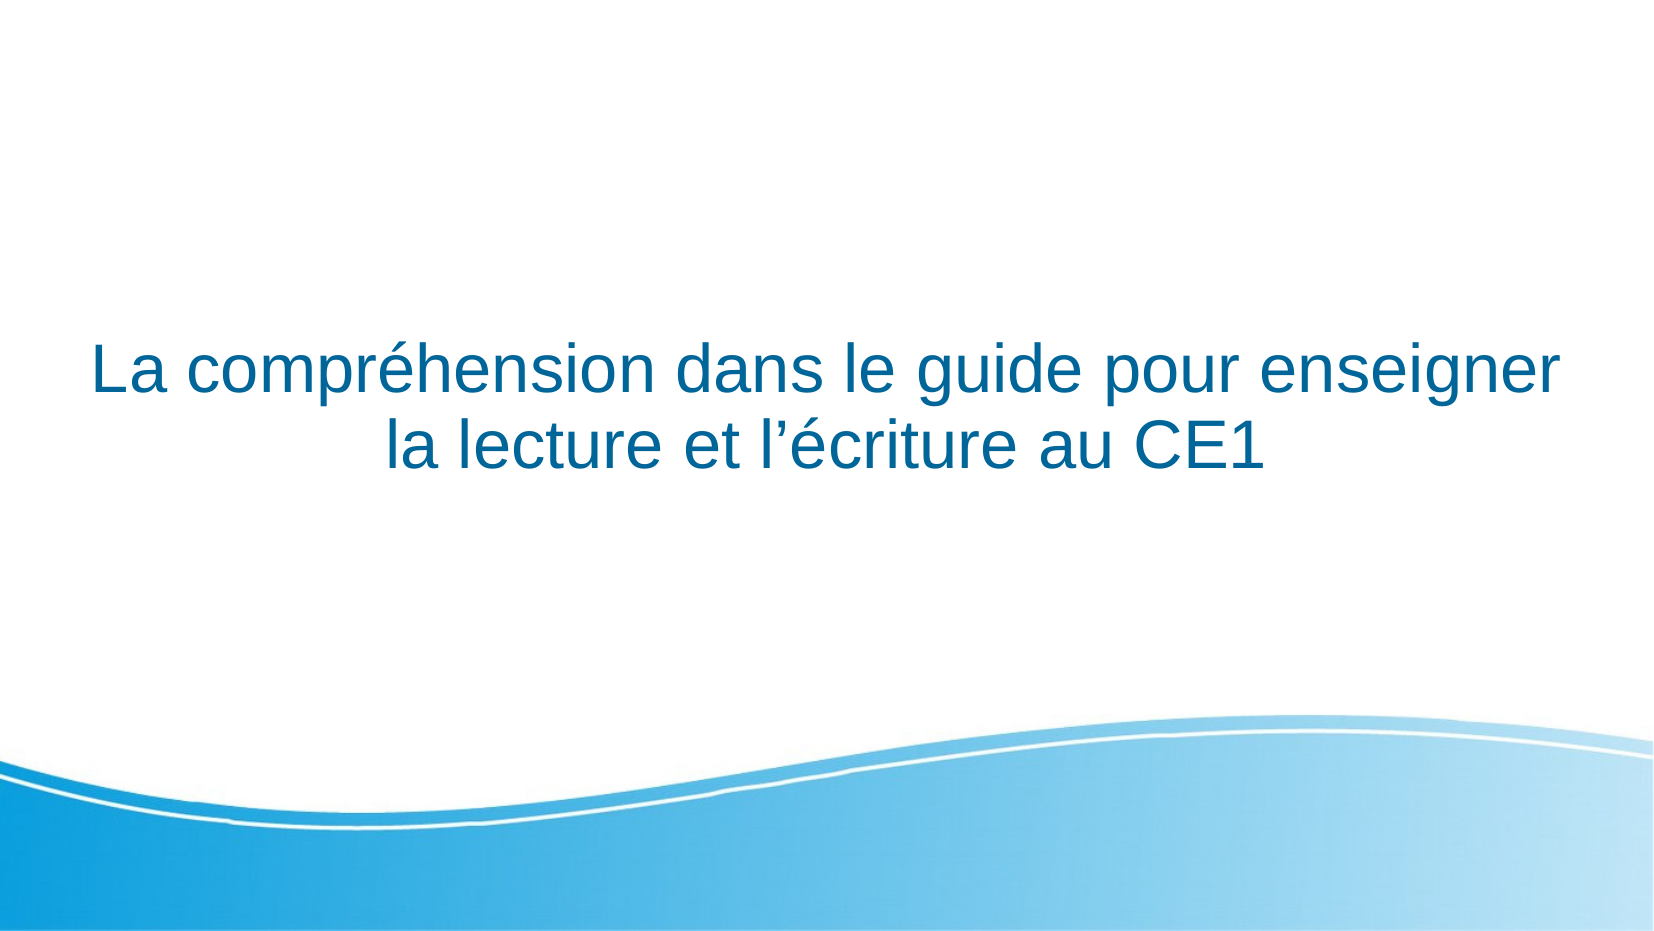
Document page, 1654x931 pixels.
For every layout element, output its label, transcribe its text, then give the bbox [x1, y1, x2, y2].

title La compréhension dans le guide pour enseigner la lecture et l’écriture au CE1 [82, 328, 1571, 485]
picture [0, 714, 1654, 931]
